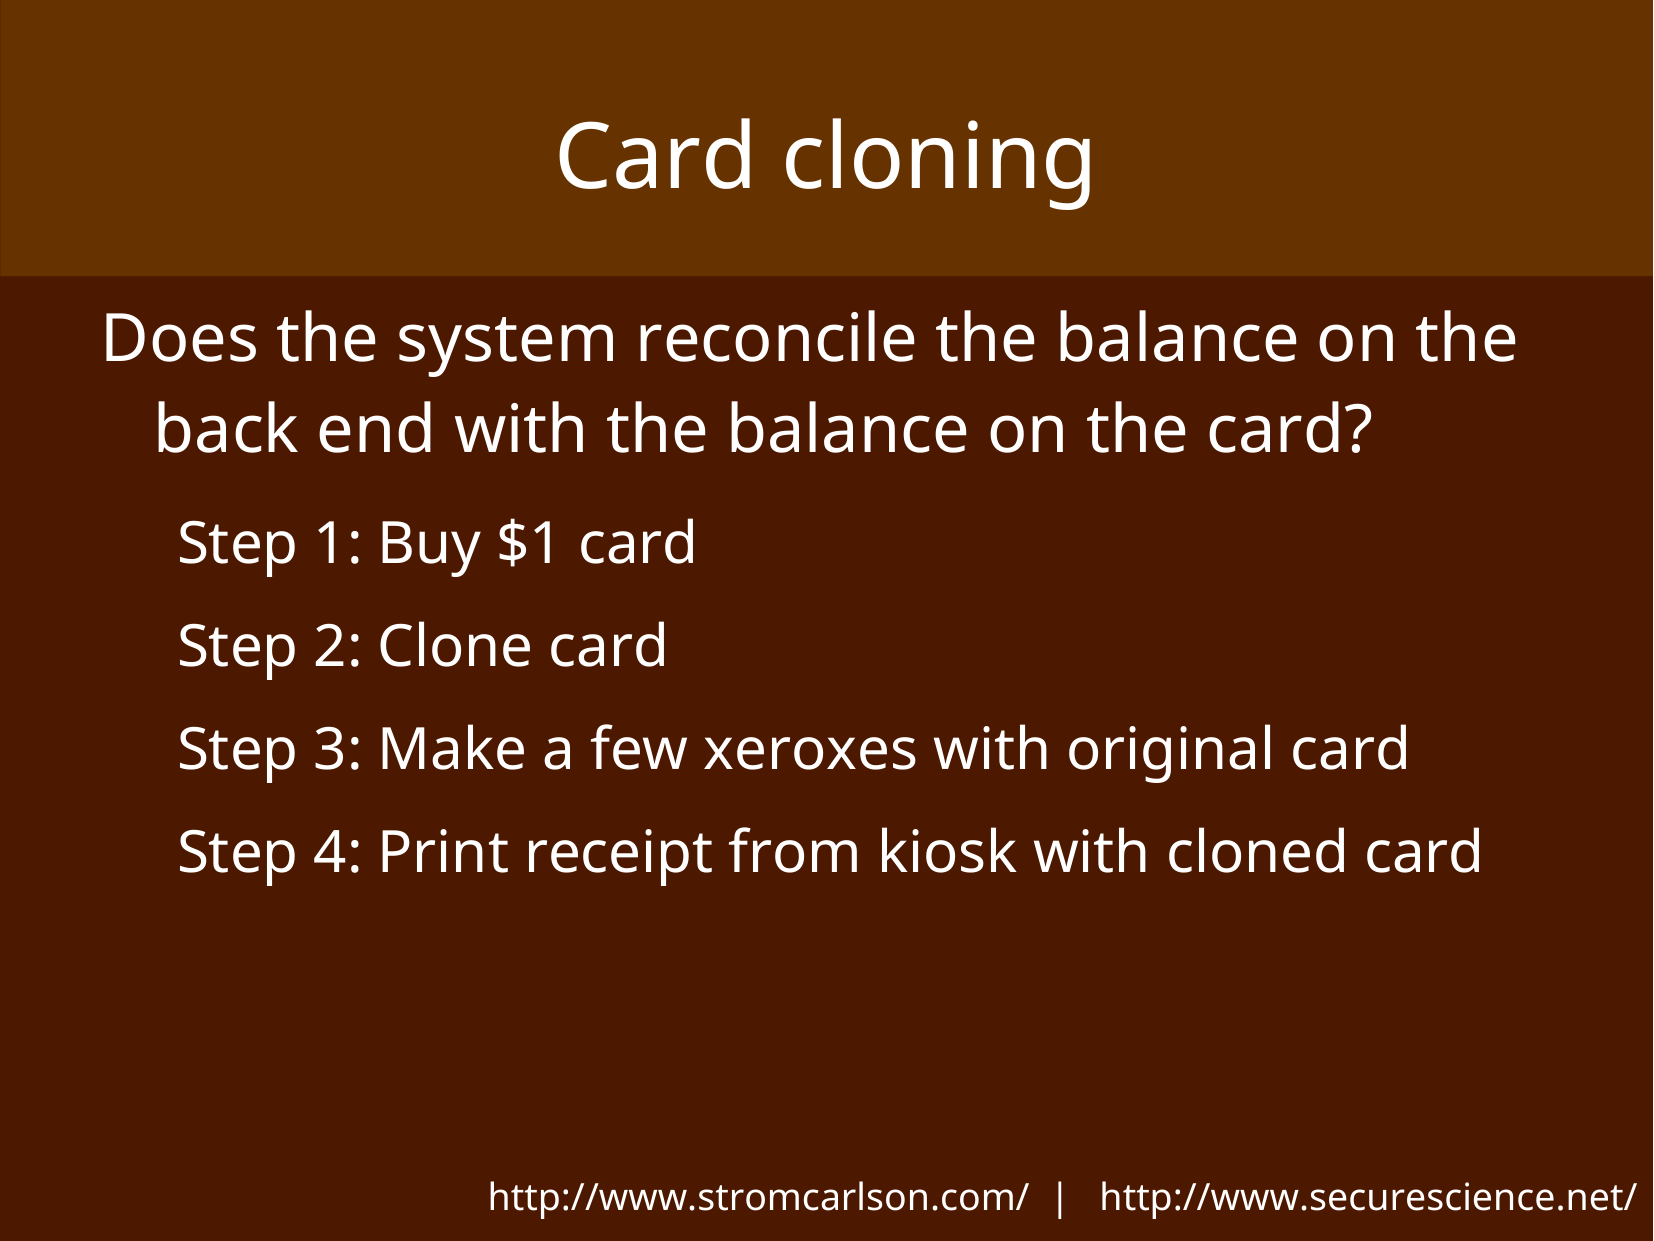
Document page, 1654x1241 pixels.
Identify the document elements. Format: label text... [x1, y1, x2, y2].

title Card cloning [82, 49, 1571, 257]
list Does the system reconcile the balance on the back end with the balance on the card? Step 1: Buy $1 card Step 2: Clone card Step 3: Make a few xeroxes with original card Step 4: Print receipt from kiosk with cloned card [82, 290, 1571, 1109]
